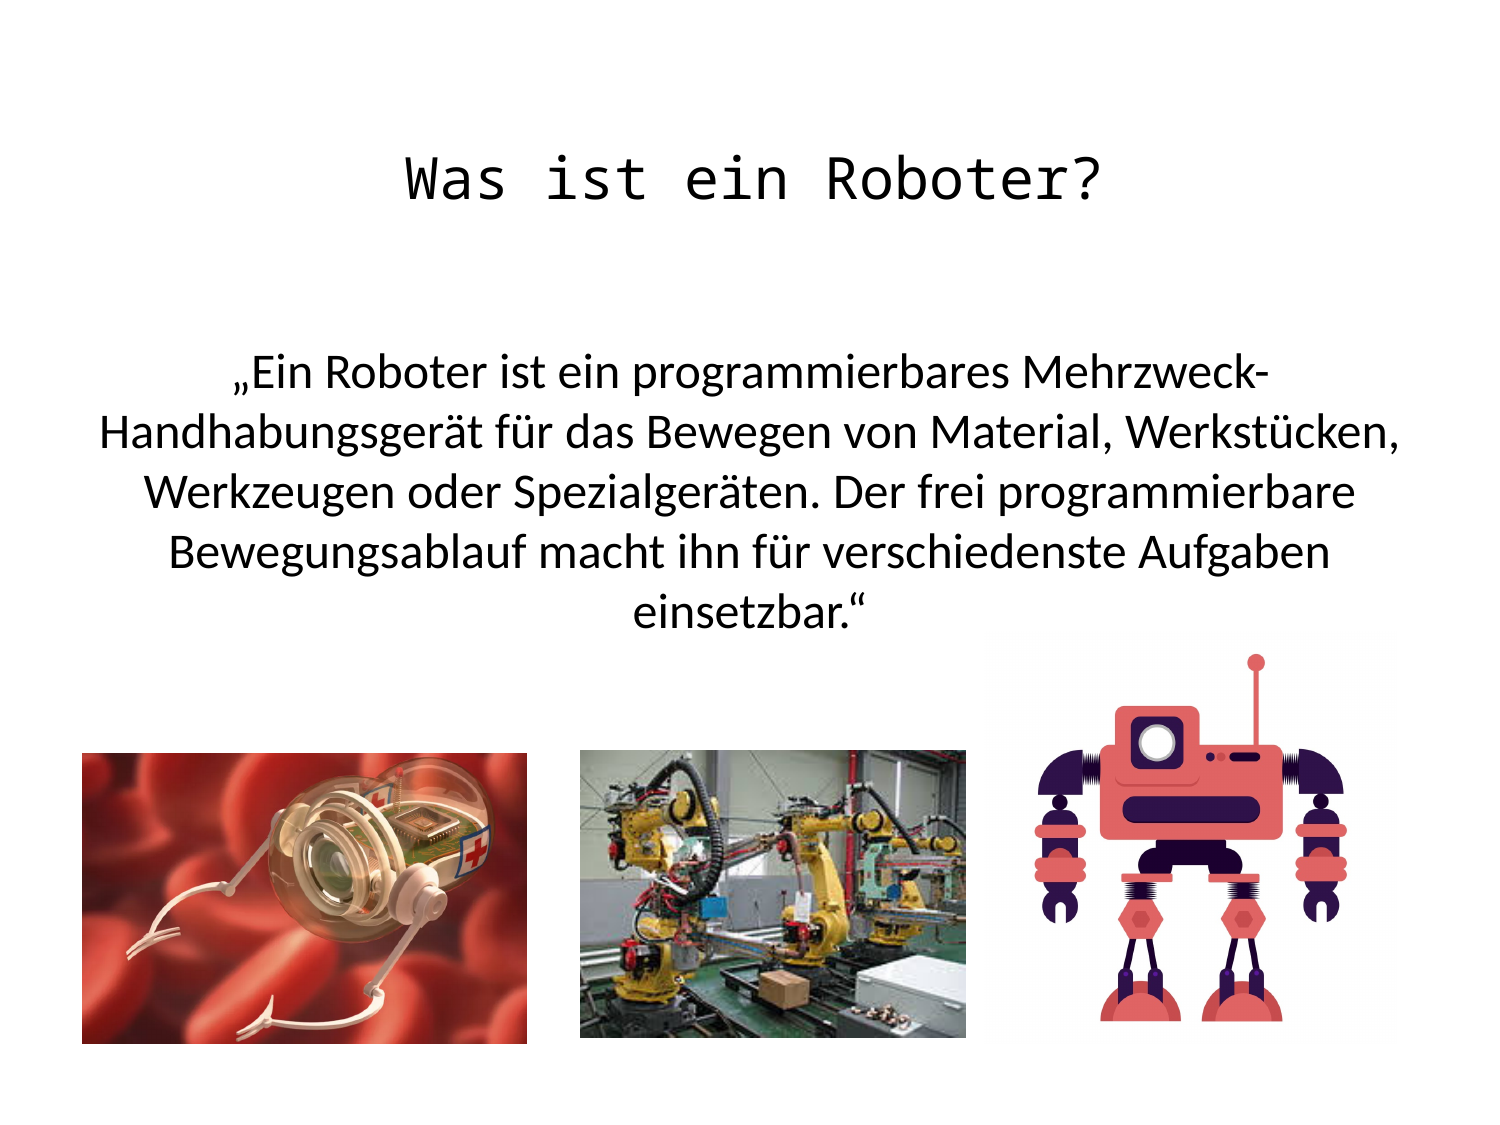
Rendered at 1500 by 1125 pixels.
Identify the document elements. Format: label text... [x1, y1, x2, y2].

picture [82, 753, 527, 1044]
picture [984, 631, 1397, 1044]
picture [580, 750, 966, 1038]
list „Ein Roboter ist ein programmierbares Mehrzweck-Handhabungsgerät für das Bewegen von Material, Werkstücken, Werkzeugen oder Spezialgeräten. Der frei programmierbare Bewegungsablauf macht ihn für verschiedenste Aufgaben einsetzbar.“ [55, 331, 1445, 881]
title Was ist ein Roboter? [79, 82, 1430, 271]
